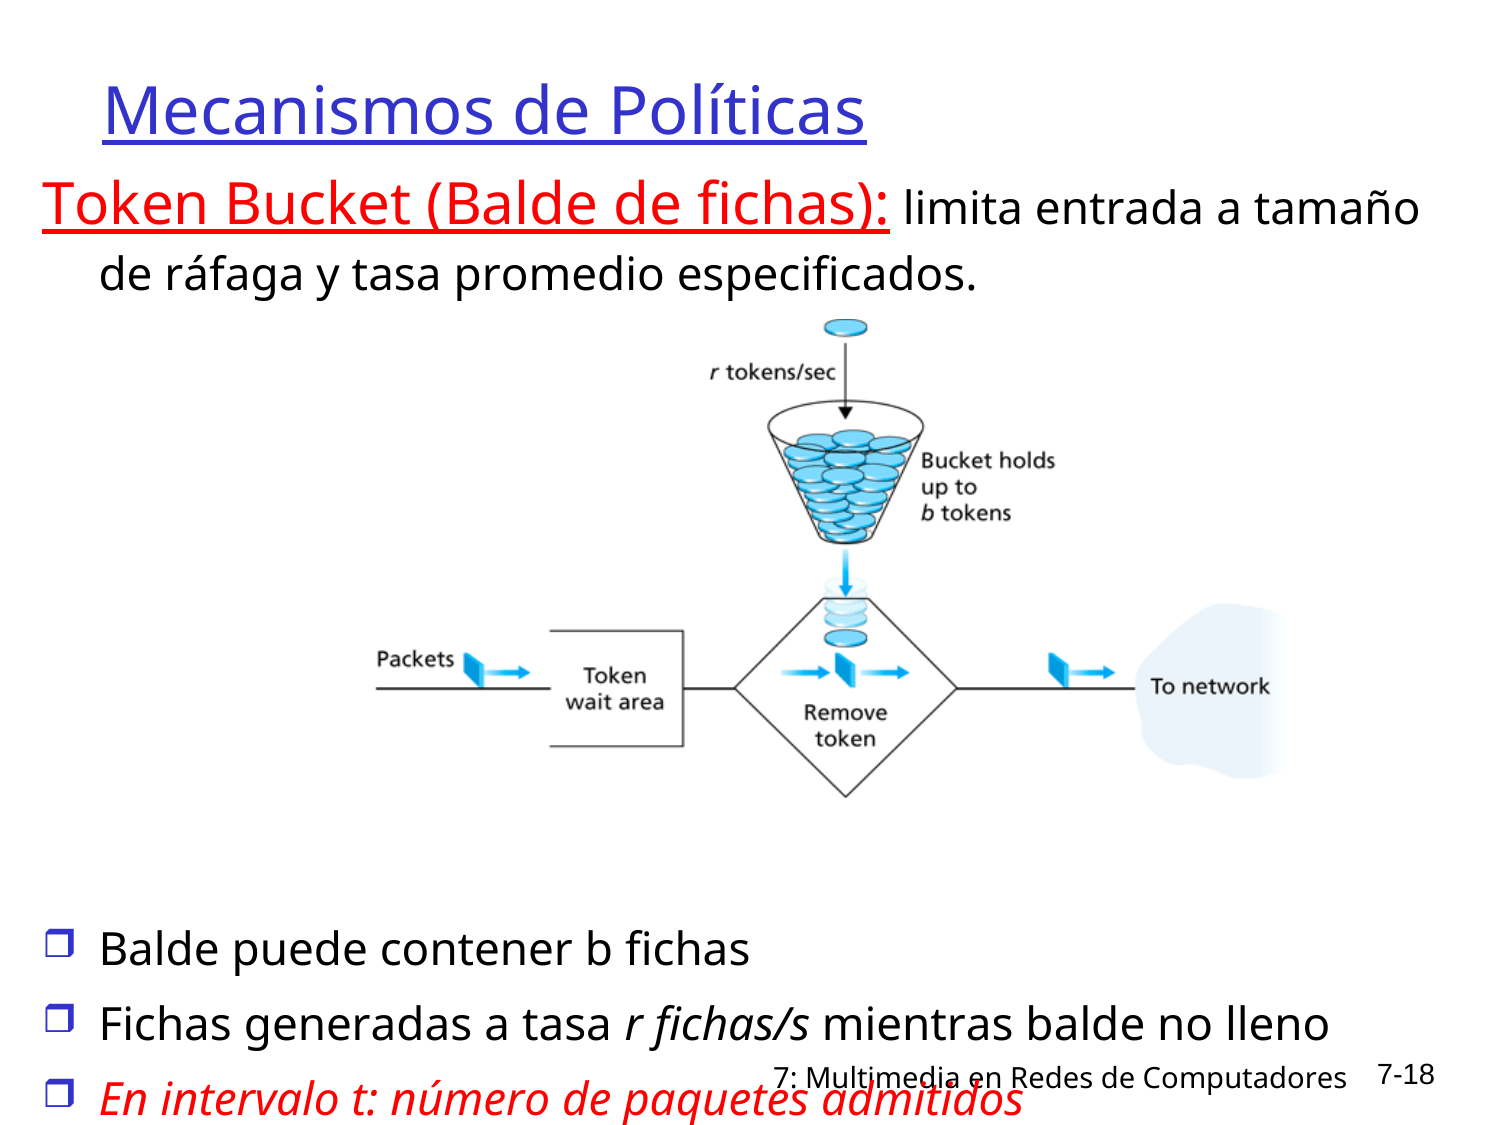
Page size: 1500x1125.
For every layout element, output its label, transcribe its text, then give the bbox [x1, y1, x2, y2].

list Token Bucket (Balde de fichas): limita entrada a tamaño de ráfaga y tasa promedio especificados. Balde puede contener b fichas Fichas generadas a tasa r fichas/s mientras balde no lleno En intervalo t: número de paquetes admitidos <= (r t + b). [27, 154, 1463, 1071]
title Mecanismos de Políticas [87, 37, 1363, 154]
